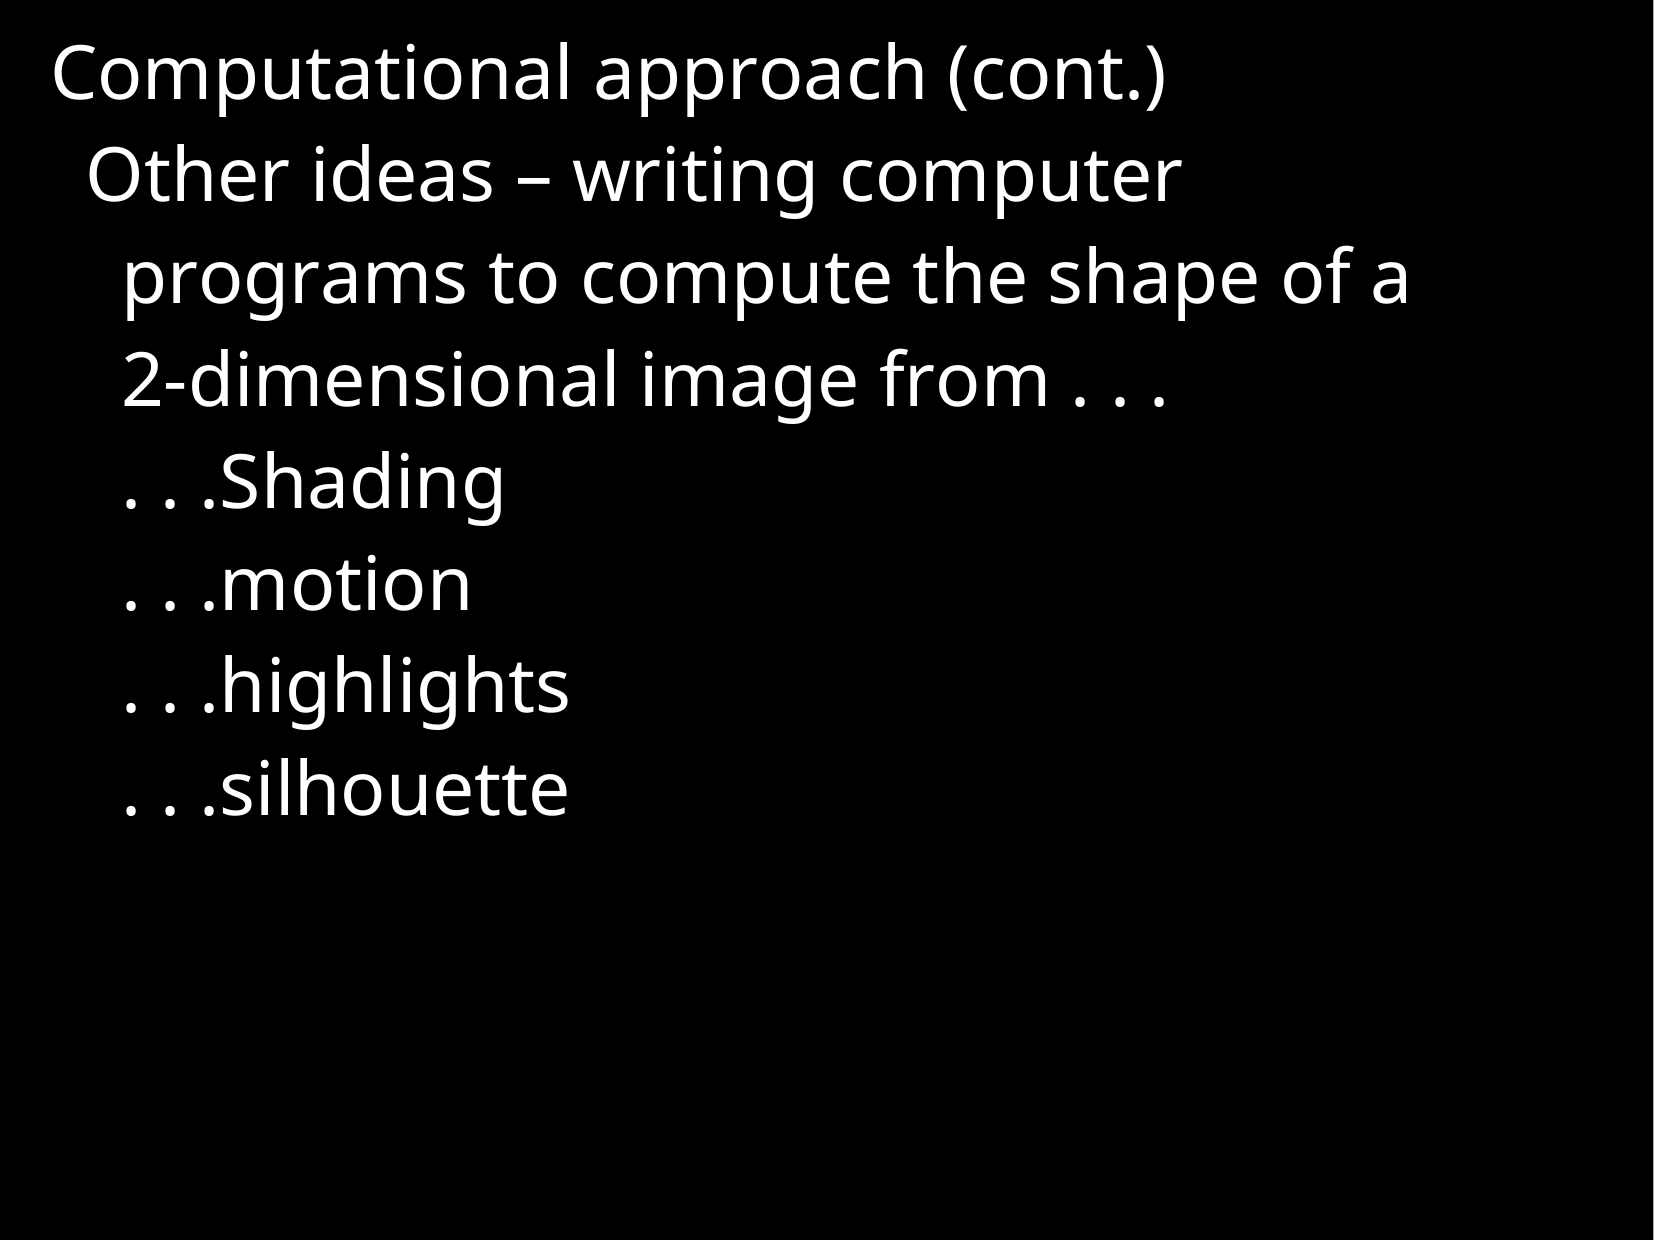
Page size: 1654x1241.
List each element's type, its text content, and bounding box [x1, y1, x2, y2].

text_box Computational approach (cont.) Other ideas – writing computer programs to compute the shape of a 2-dimensional image from . . . . . .Shading . . .motion . . .highlights . . .silhouette [0, 11, 1501, 757]
